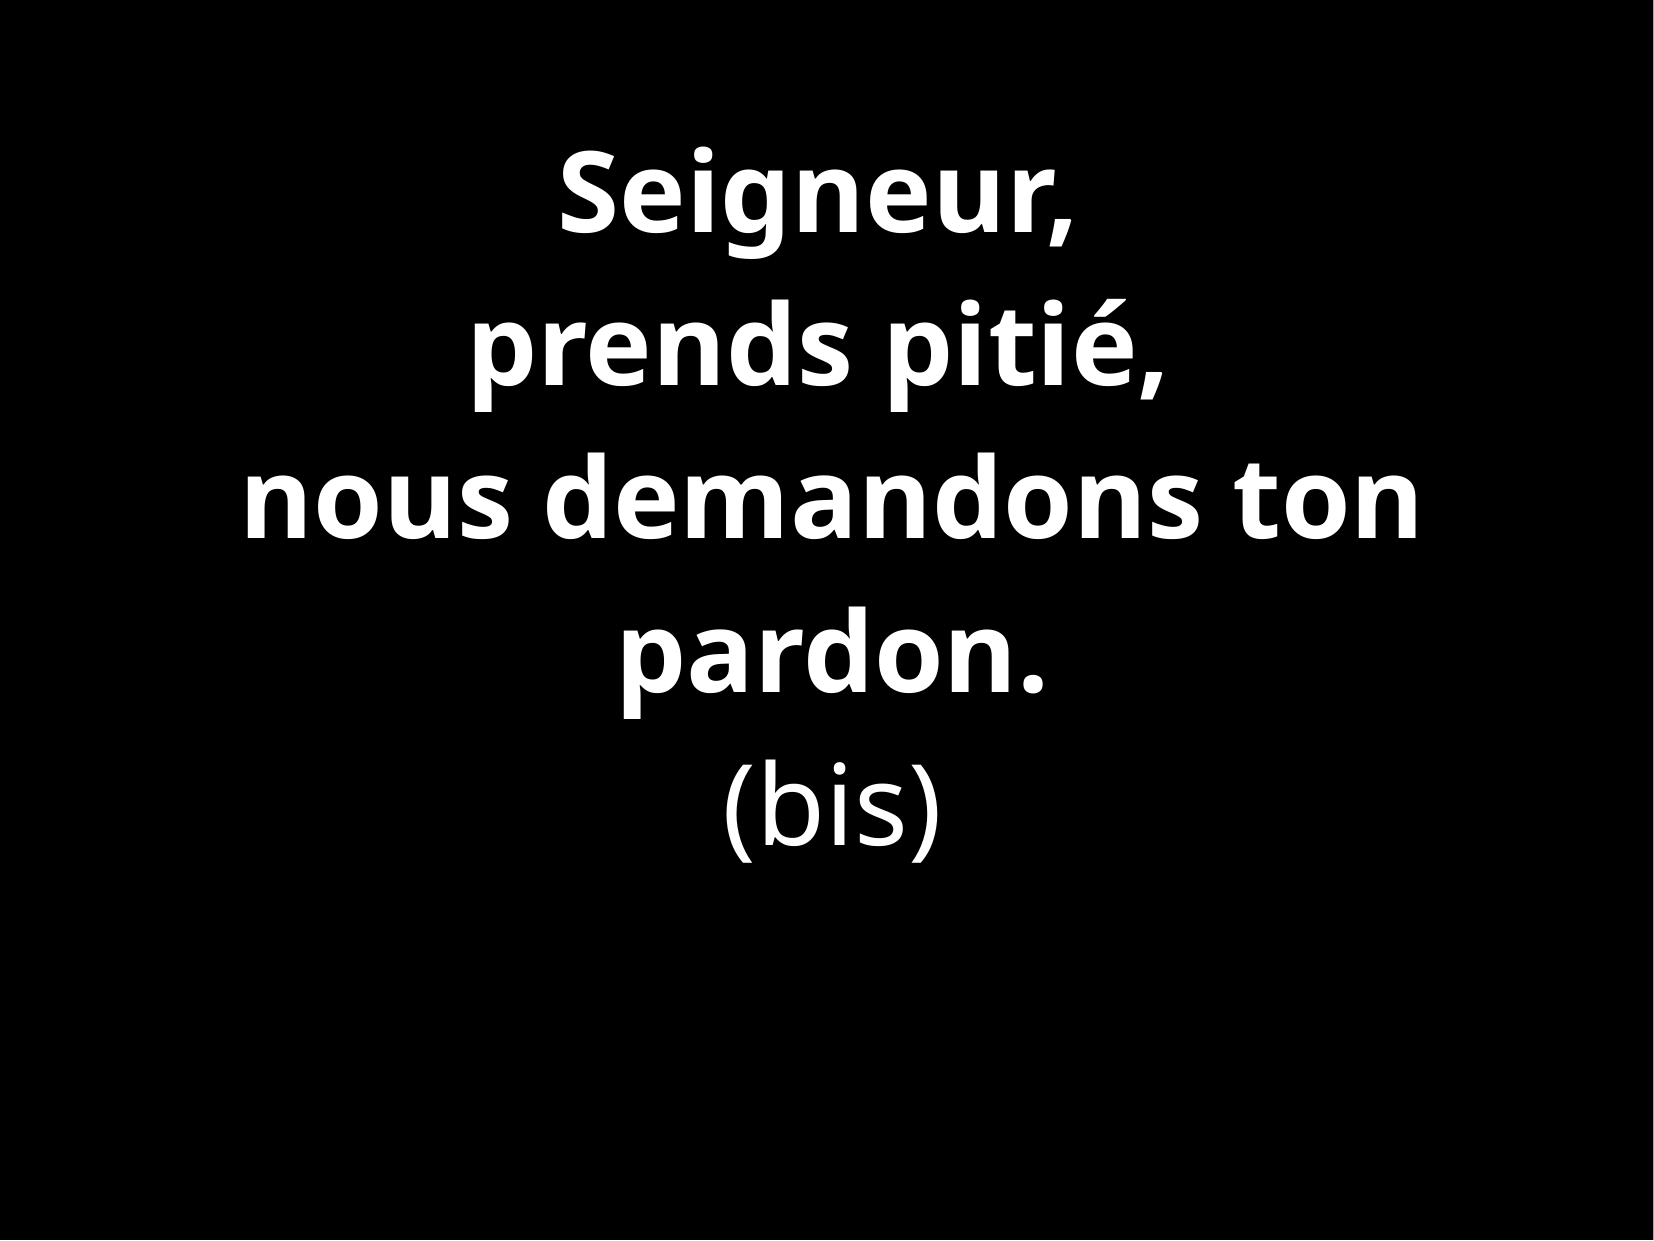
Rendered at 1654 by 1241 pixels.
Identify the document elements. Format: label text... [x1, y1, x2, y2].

subtitle Seigneur, prends pitié, nous demandons ton pardon. (bis) [35, 35, 1630, 1109]
